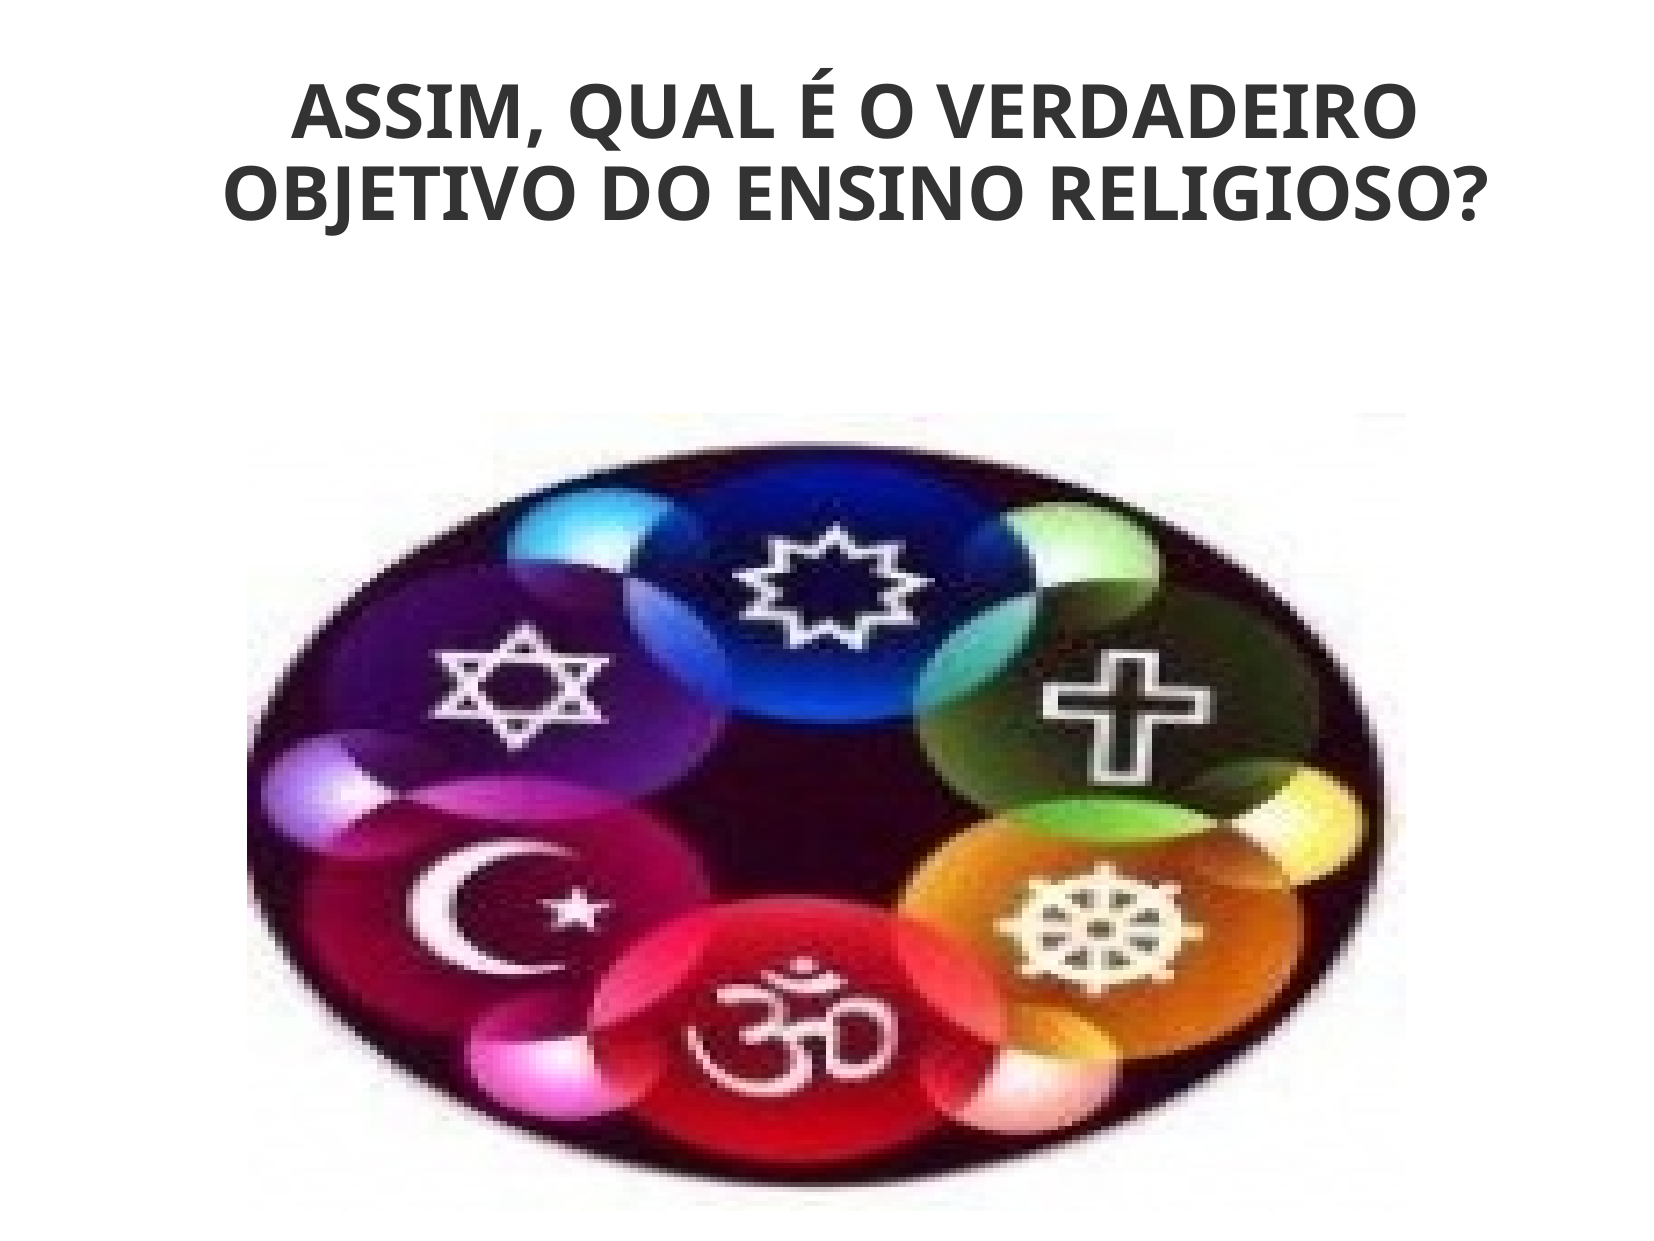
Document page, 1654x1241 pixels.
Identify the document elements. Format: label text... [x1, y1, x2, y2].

picture [247, 698, 1406, 1211]
text_box ASSIM, QUAL É O VERDADEIRO OBJETIVO DO ENSINO RELIGIOSO? [147, 59, 1565, 698]
